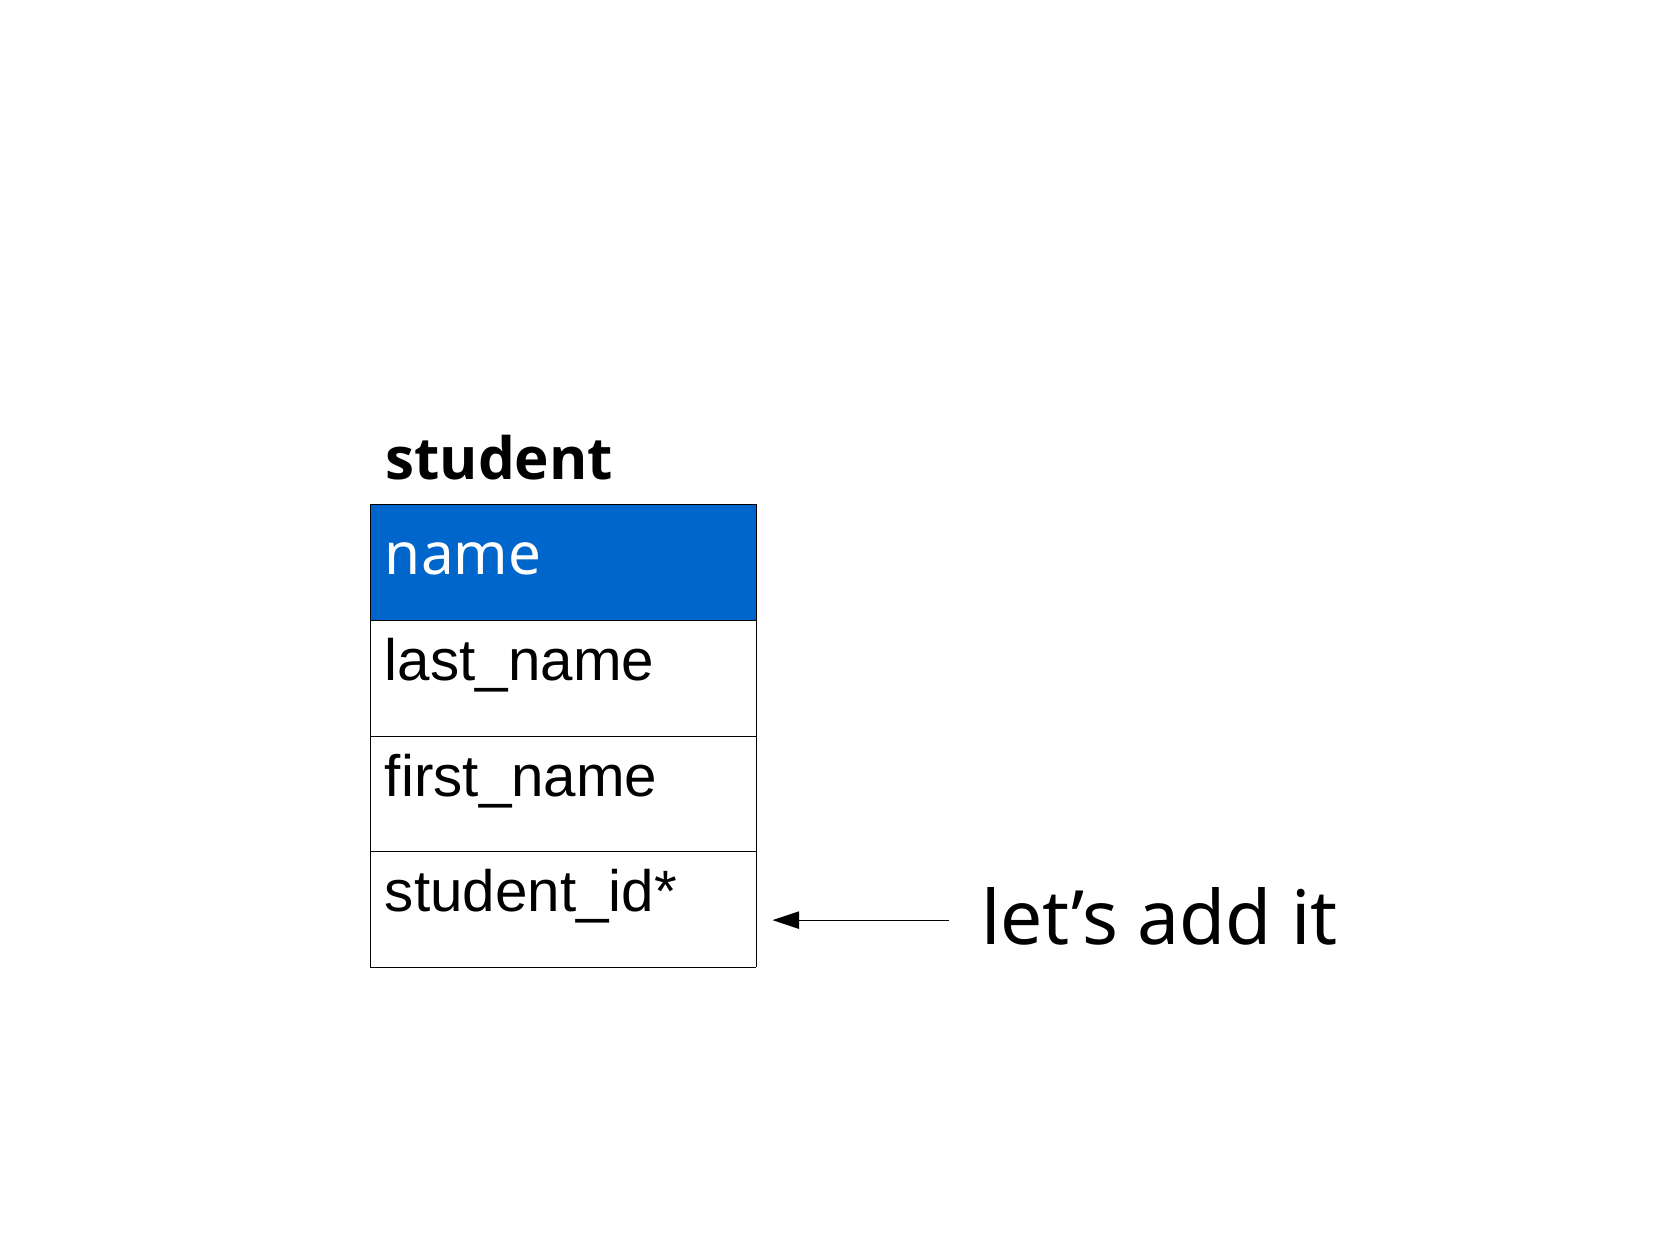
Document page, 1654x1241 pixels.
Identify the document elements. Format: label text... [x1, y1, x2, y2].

table_cell first_name [371, 737, 756, 851]
table_cell student_id* [371, 852, 756, 967]
table_header name [371, 505, 756, 620]
text_box student [371, 409, 710, 496]
table_cell last_name [371, 621, 756, 736]
text_box let’s add it [966, 856, 1603, 963]
